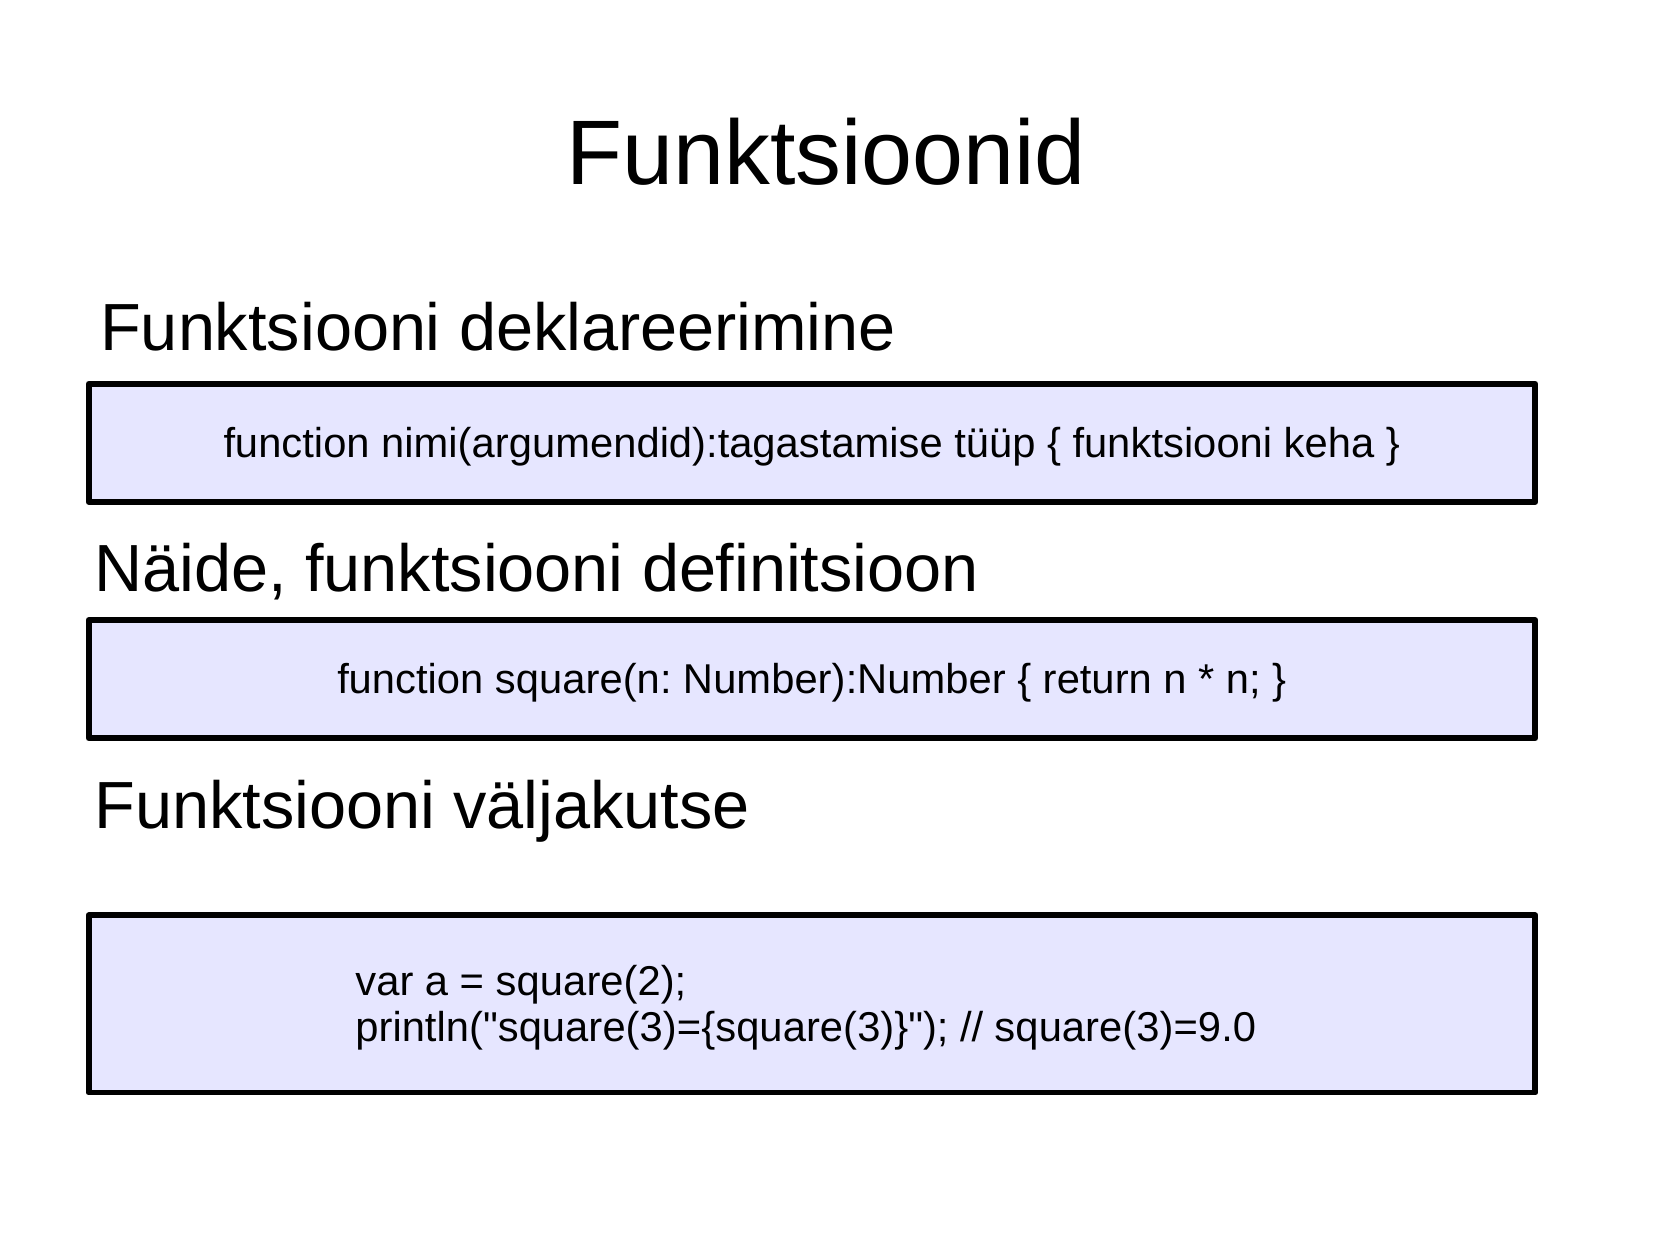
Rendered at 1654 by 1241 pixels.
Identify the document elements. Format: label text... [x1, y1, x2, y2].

text_box function square(n: Number):Number { return n * n; } [88, 620, 1536, 739]
list Näide, funktsiooni definitsioon [76, 531, 1565, 626]
list Funktsiooni deklareerimine [82, 290, 1571, 384]
text_box function nimi(argumendid):tagastamise tüüp { funktsiooni keha } [88, 383, 1536, 502]
list Funktsiooni väljakutse [76, 767, 1565, 862]
title Funktsioonid [82, 49, 1571, 257]
text_box var a = square(2); println("square(3)={square(3)}"); // square(3)=9.0 [88, 915, 1536, 1093]
